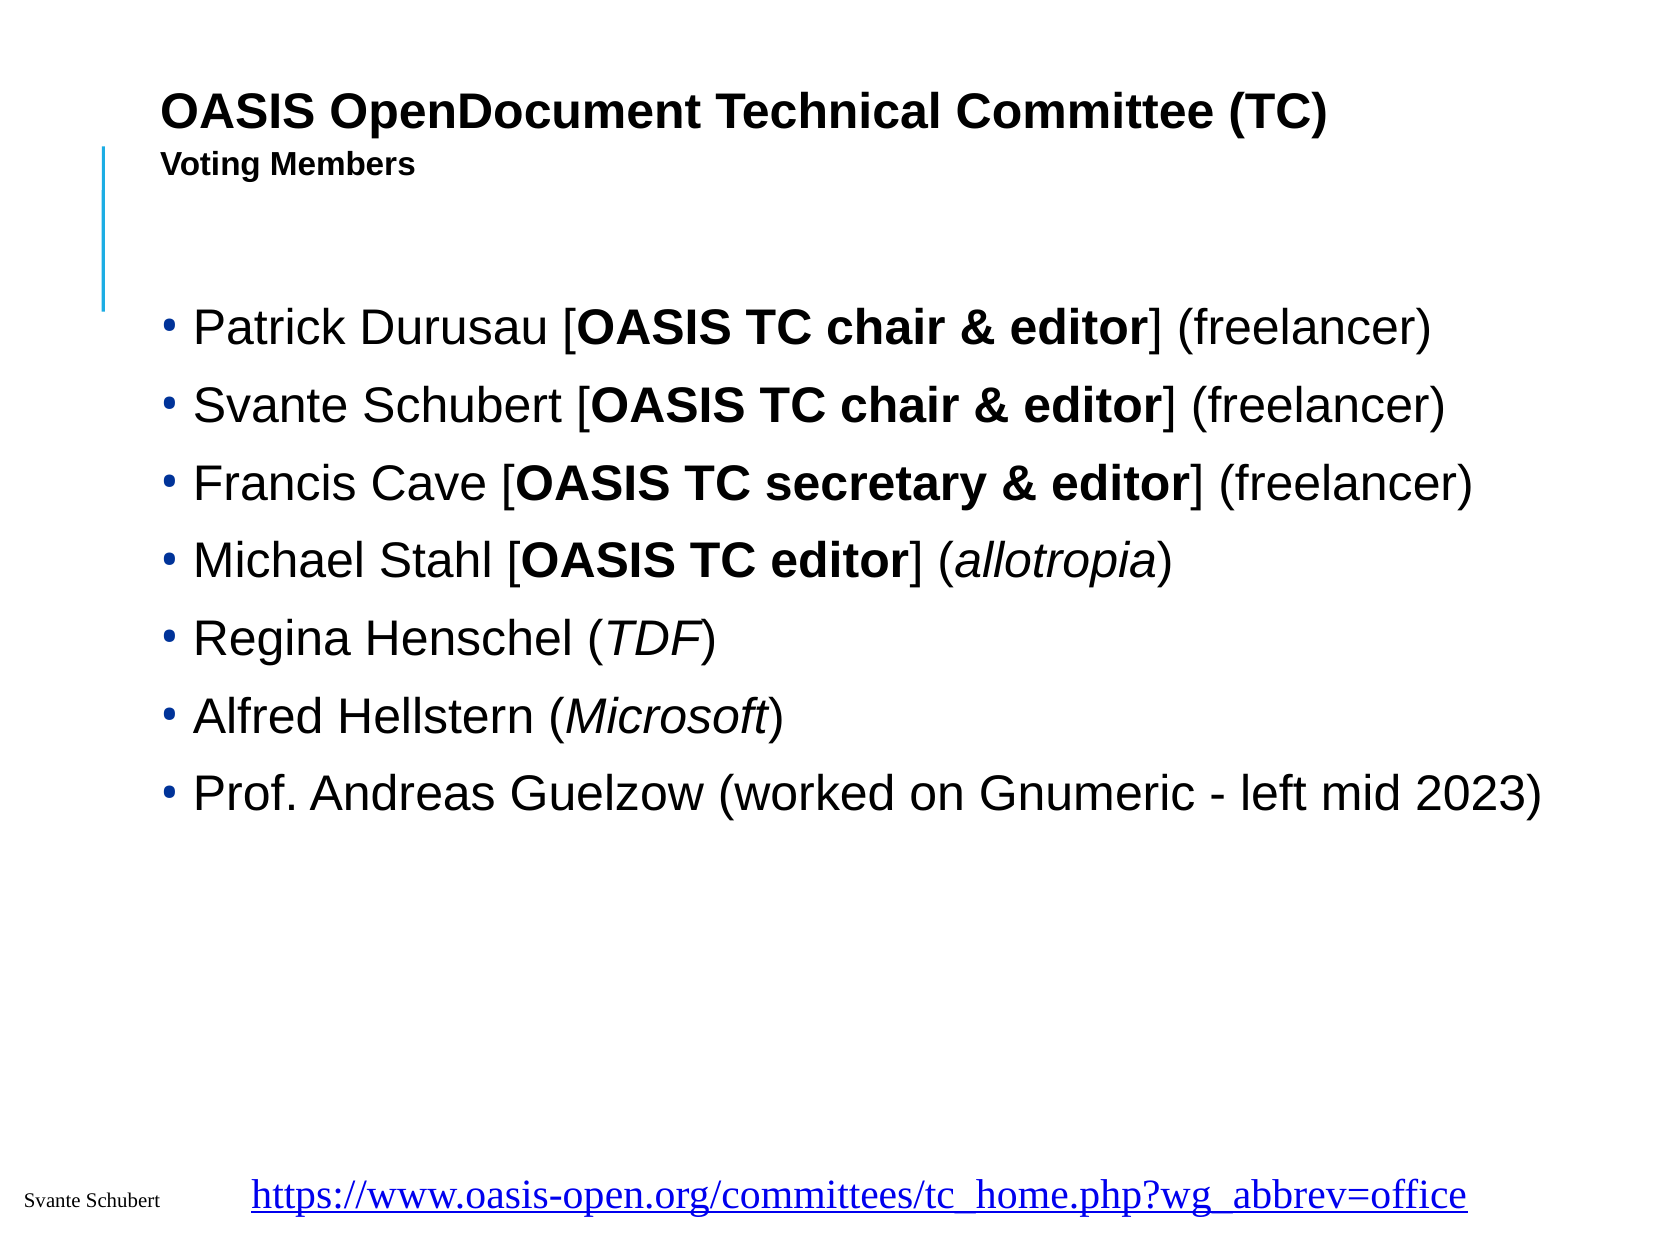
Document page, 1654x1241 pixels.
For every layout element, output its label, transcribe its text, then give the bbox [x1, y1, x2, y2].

title OASIS OpenDocument Technical Committee (TC) Voting Members [160, 74, 1530, 242]
text_box Svante Schubert [23, 1186, 191, 1218]
text_box https://www.oasis-open.org/committees/tc_home.php?wg_abbrev=office [191, 1166, 1539, 1241]
list Patrick Durusau [OASIS TC chair & editor] (freelancer) Svante Schubert [OASIS TC chair & editor] (freelancer) Francis Cave [OASIS TC secretary & editor] (freelancer) Michael Stahl [OASIS TC editor] (allotropia) Regina Henschel (TDF) Alfred Hellstern (Microsoft) Prof. Andreas Guelzow (worked on Gnumeric - left mid 2023) [160, 294, 1569, 1114]
